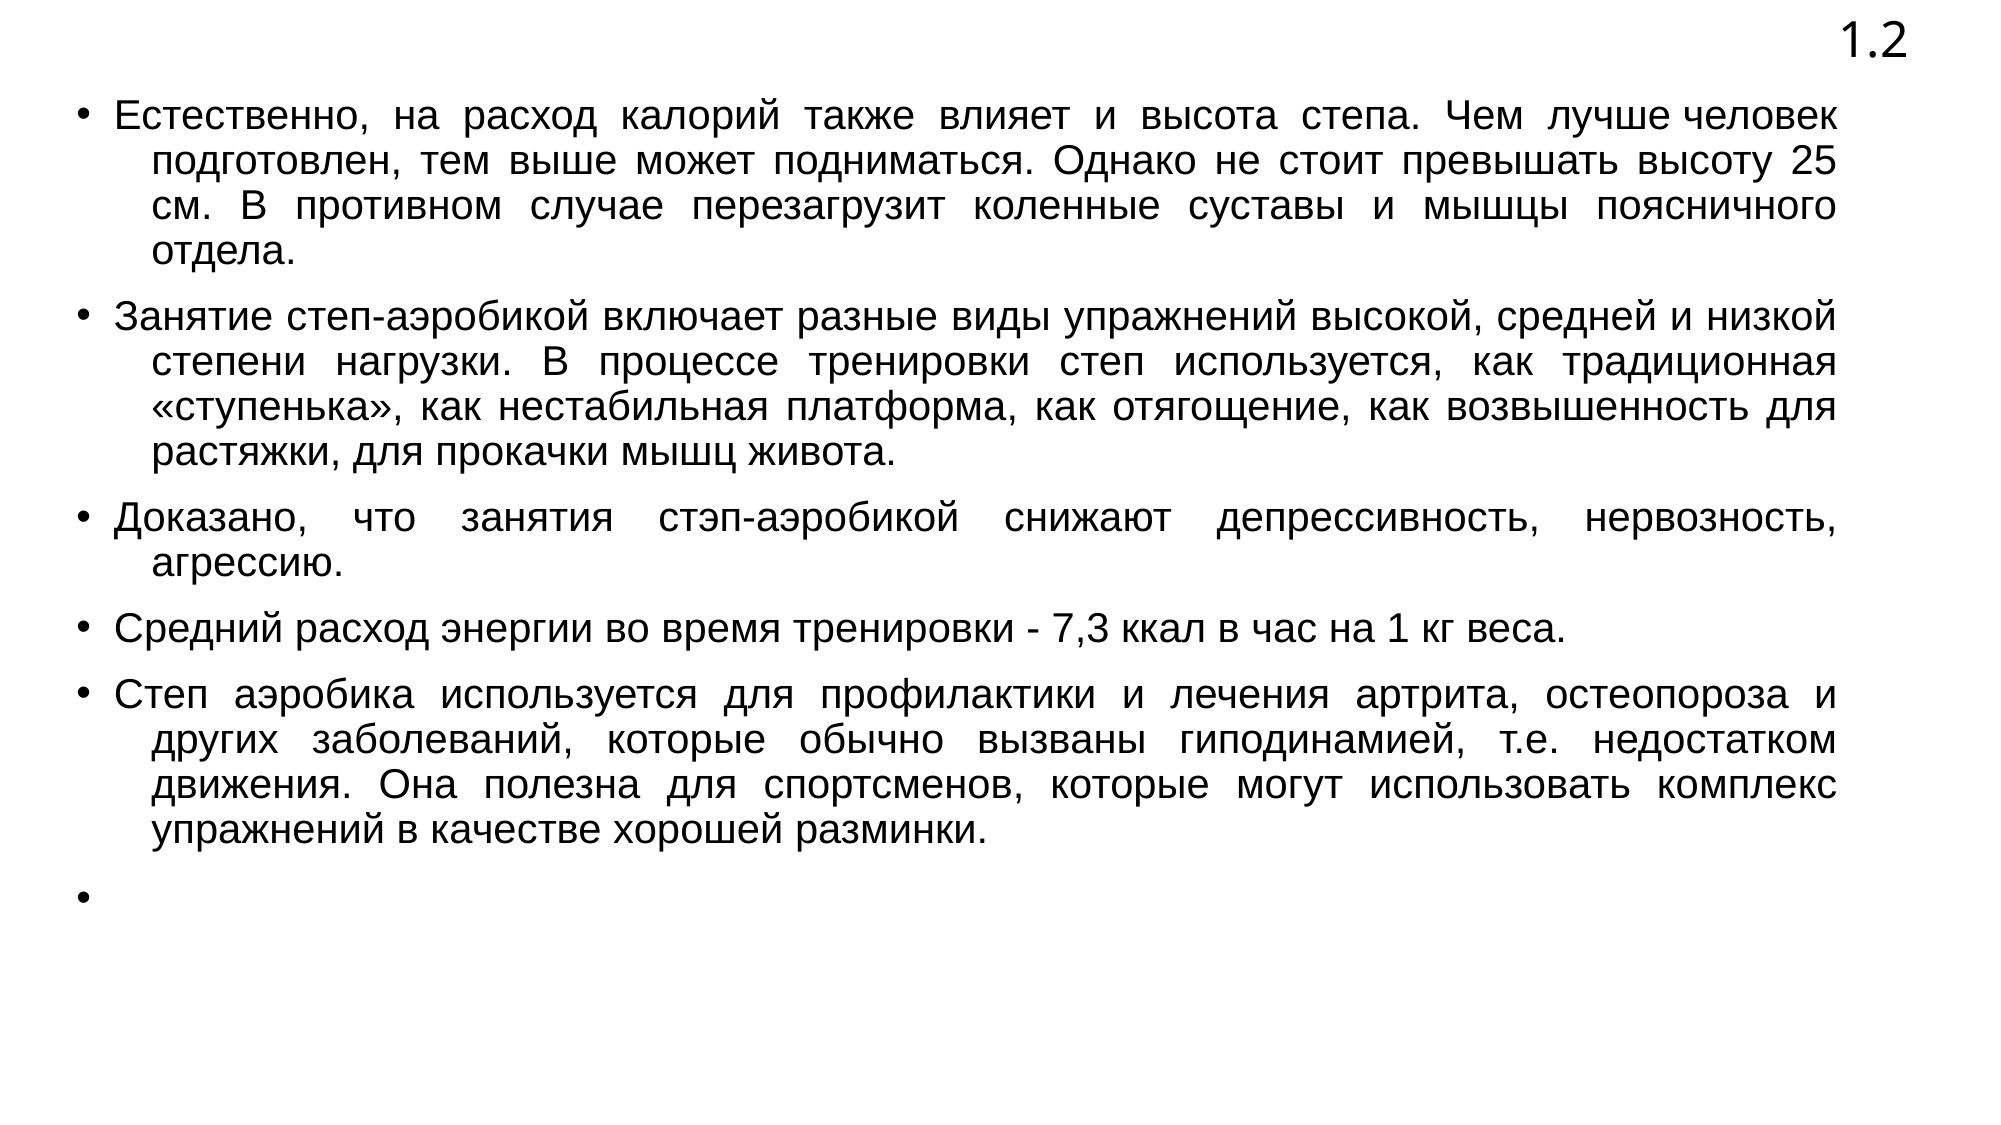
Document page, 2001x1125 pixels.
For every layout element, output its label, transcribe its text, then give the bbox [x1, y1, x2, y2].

text_box 1.2 [1823, 0, 2000, 76]
list Естественно, на расход калорий также влияет и высота степа. Чем лучше человек подготовлен, тем выше может подниматься. Однако не стоит превышать высоту 25 см. В противном случае перезагрузит коленные суставы и мышцы поясничного отдела. Занятие степ-аэробикой включает разные виды упражнений высокой, средней и низкой степени нагрузки. В процессе тренировки степ используется, как традиционная «ступенька», как нестабильная платформа, как отягощение, как возвышенность для растяжки, для прокачки мышц живота. Доказано, что занятия стэп-аэробикой снижают депрессивность, нервозность, агрессию. Средний расход энергии во время тренировки - 7,3 ккал в час на 1 кг веса. Степ аэробика используется для профилактики и лечения артрита, остеопороза и других заболеваний, которые обычно вызваны гиподинамией, т.е. недостатком движения. Она полезна для спортсменов, которые могут использовать комплекс упражнений в качестве хорошей разминки. [61, 85, 1853, 1039]
